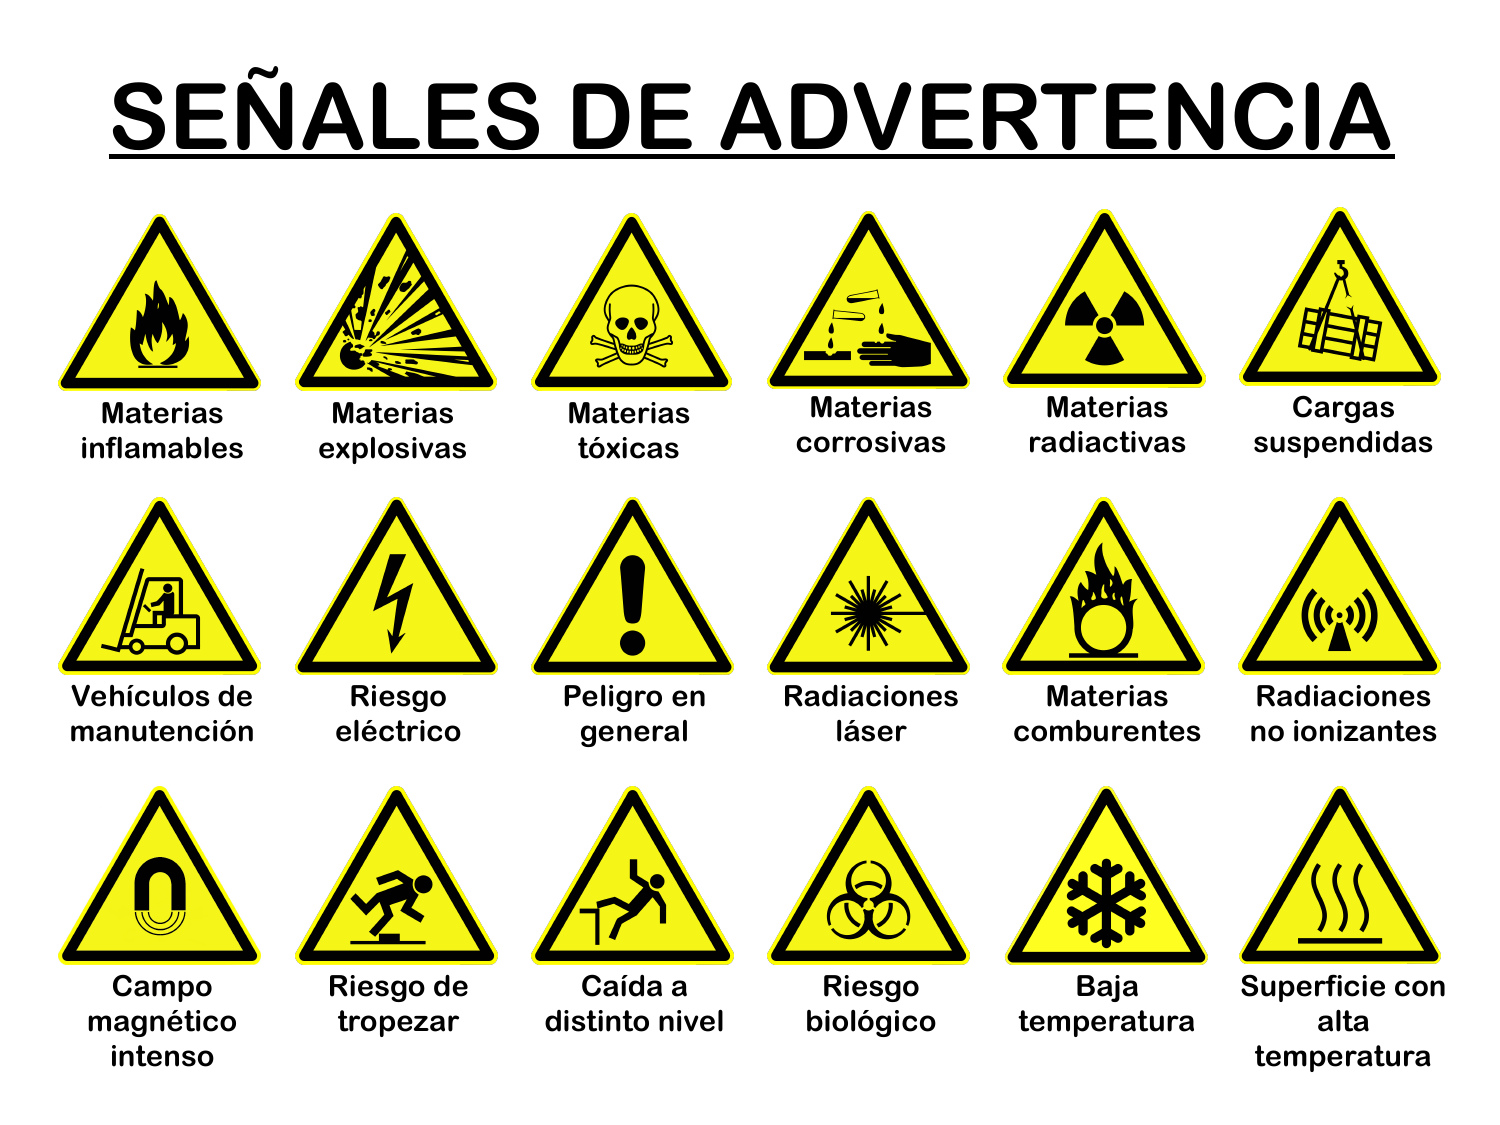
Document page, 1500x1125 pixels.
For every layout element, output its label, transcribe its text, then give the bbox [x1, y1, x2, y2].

picture [531, 213, 732, 391]
picture [997, 786, 1216, 964]
picture [531, 497, 734, 674]
picture [531, 786, 734, 964]
picture [1239, 207, 1441, 385]
text_box Baja temperatura [992, 964, 1223, 1040]
picture [1239, 786, 1441, 964]
picture [1003, 209, 1206, 385]
picture [767, 497, 970, 674]
text_box Campo magnético intenso [47, 964, 278, 1075]
text_box Superficie con alta temperatura [1228, 964, 1459, 1075]
text_box Materias tóxicas [513, 391, 745, 468]
text_box Materias radiactivas [992, 385, 1223, 462]
picture [1002, 497, 1205, 674]
text_box Peligro en general [519, 674, 750, 751]
text_box Vehículos de manutención [47, 674, 278, 751]
text_box Materias comburentes [992, 674, 1223, 751]
picture [1238, 497, 1441, 674]
text_box Materias explosivas [277, 391, 509, 468]
title SEÑALES DE ADVERTENCIA [76, 42, 1427, 183]
picture [58, 786, 261, 964]
text_box Cargas suspendidas [1228, 385, 1459, 462]
picture [295, 213, 497, 391]
text_box Caída a distinto nivel [519, 964, 750, 1040]
picture [295, 786, 498, 964]
text_box Materias inflamables [47, 391, 277, 468]
picture [58, 214, 261, 391]
text_box Riesgo biológico [755, 964, 987, 1040]
text_box Materias corrosivas [755, 385, 987, 462]
text_box Riesgo eléctrico [283, 674, 514, 716]
picture [767, 211, 970, 385]
picture [58, 497, 261, 674]
text_box Radiaciones láser [755, 674, 987, 751]
picture [767, 786, 970, 964]
text_box Radiaciones no ionizantes [1228, 674, 1459, 751]
picture [295, 497, 498, 674]
text_box Riesgo de tropezar [283, 964, 514, 1040]
